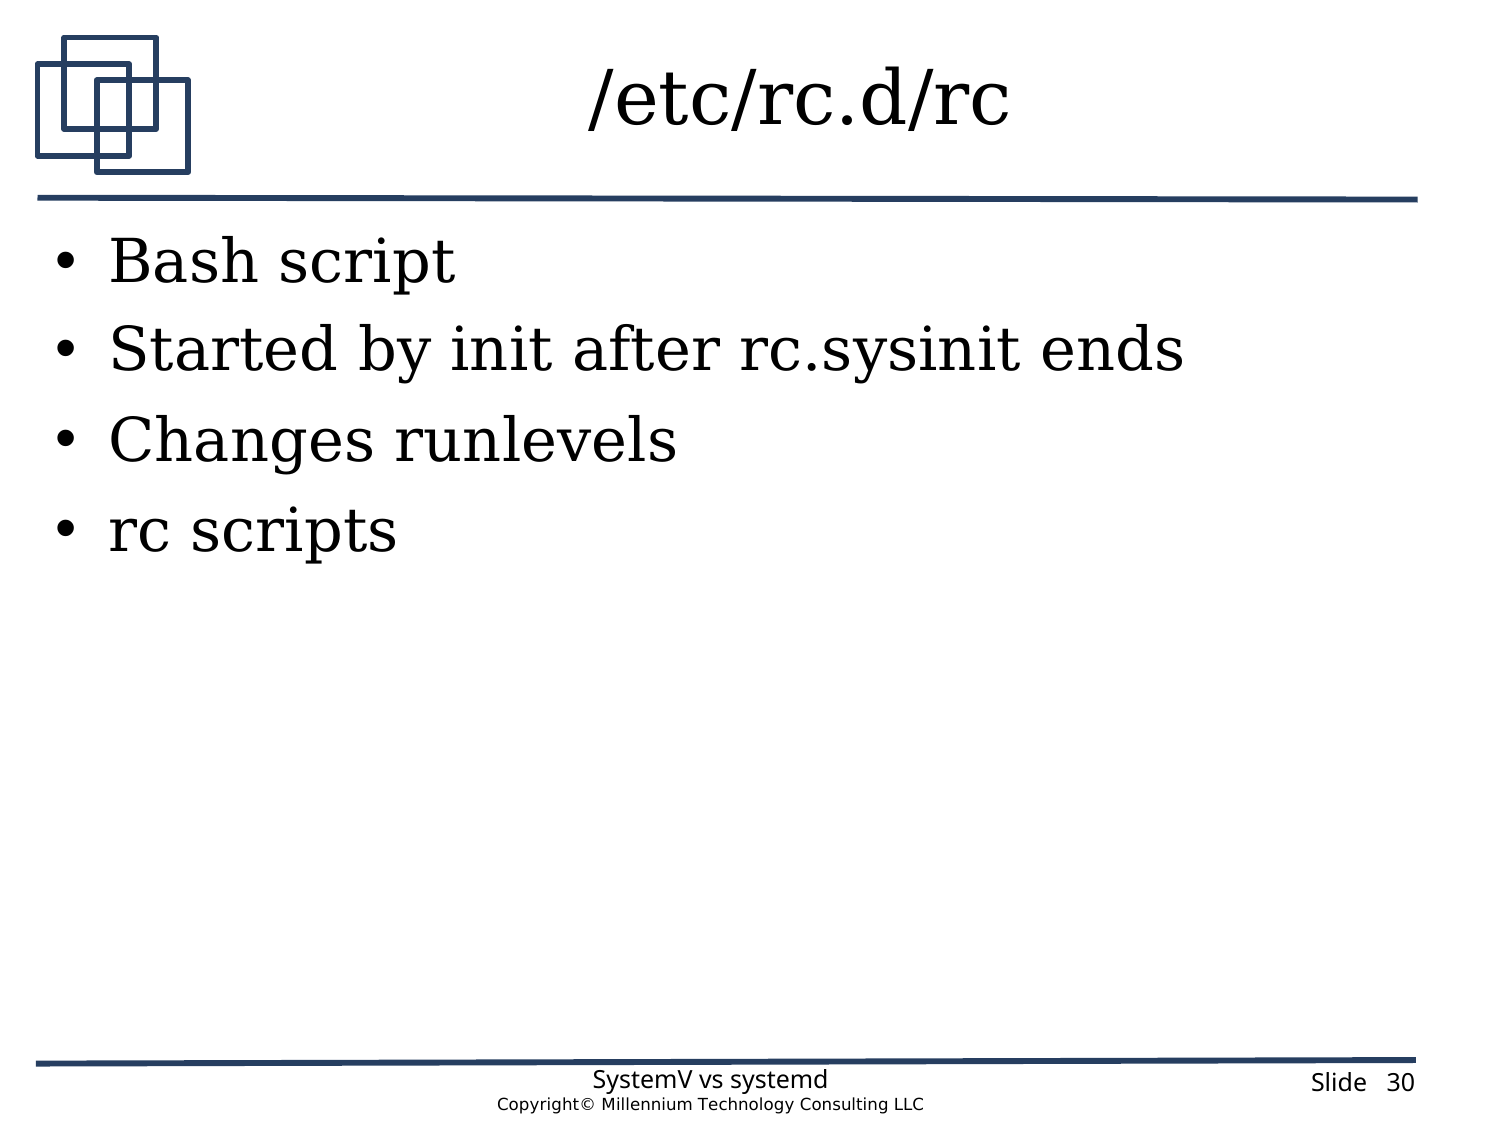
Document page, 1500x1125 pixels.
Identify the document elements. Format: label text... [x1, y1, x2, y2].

list Bash script Started by init after rc.sysinit ends Changes runlevels rc scripts [37, 224, 1426, 1051]
title /etc/rc.d/rc [150, 0, 1426, 196]
